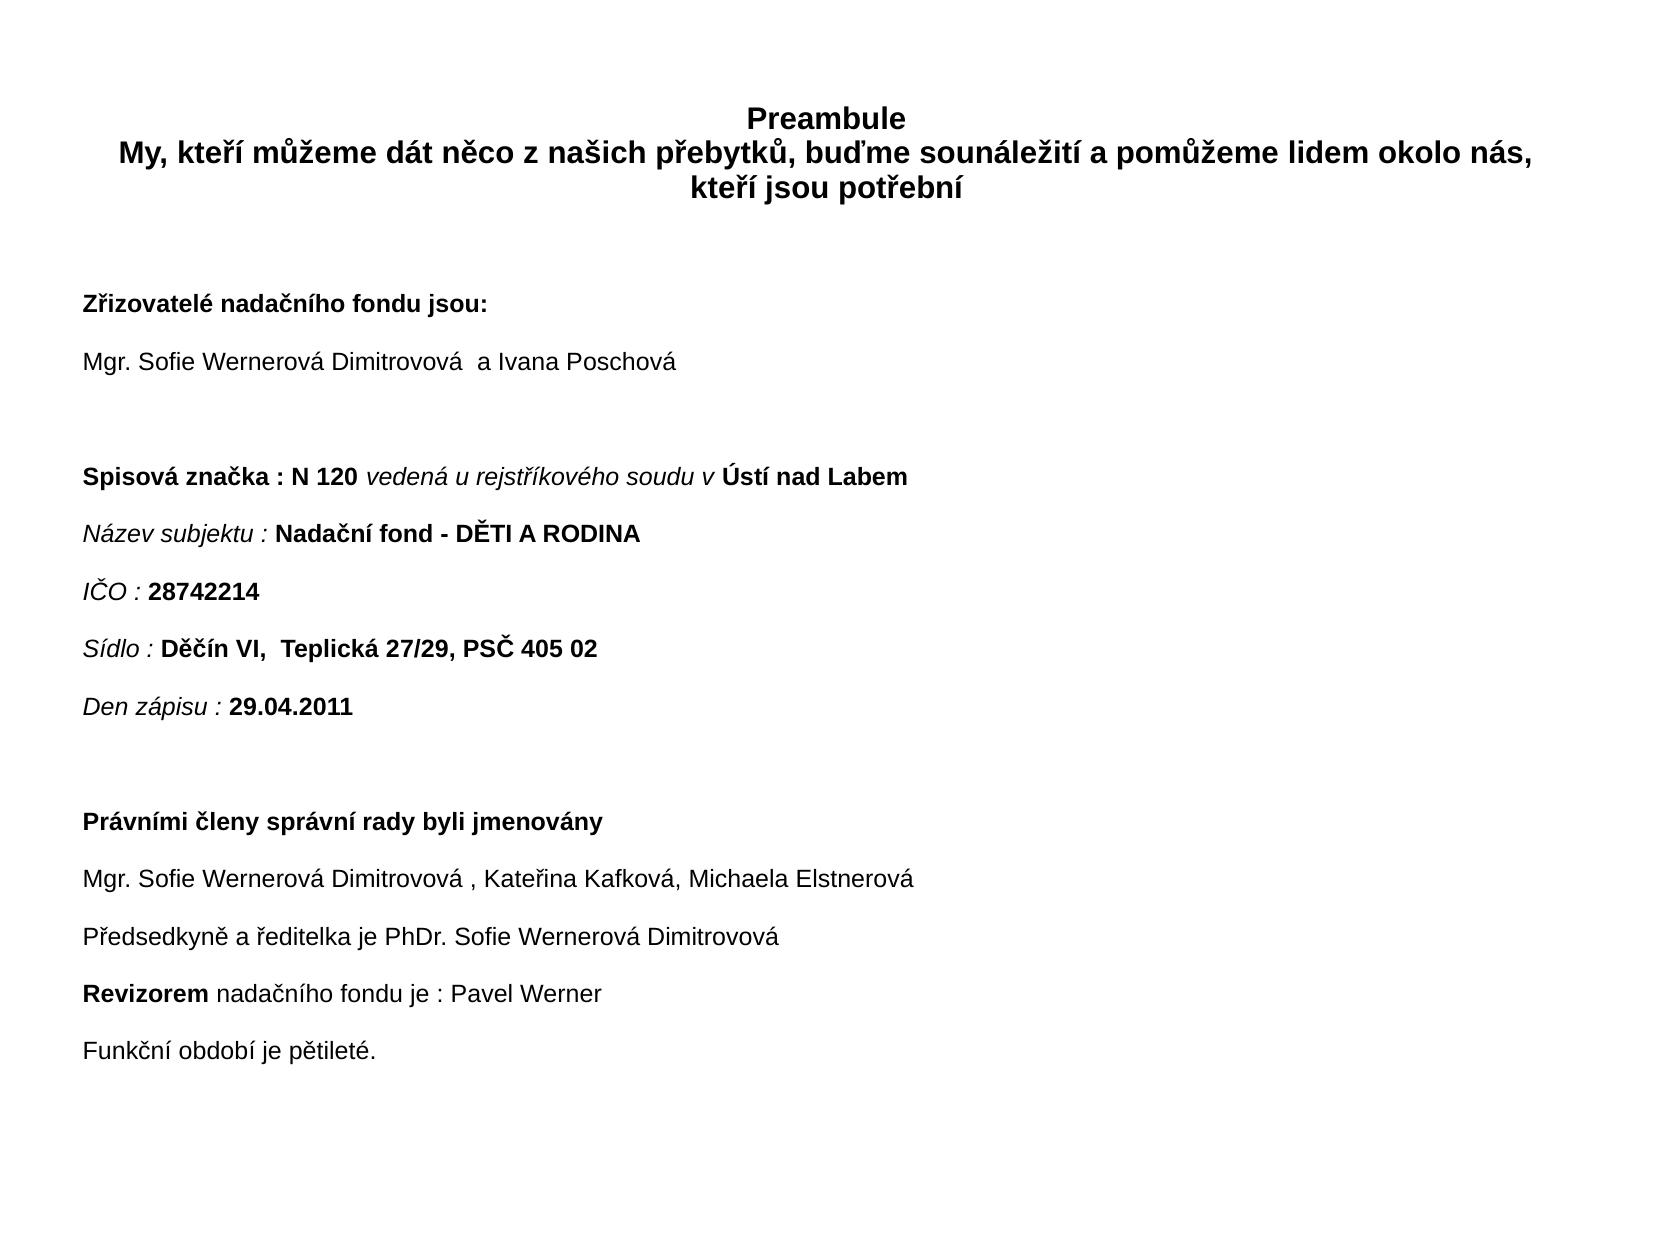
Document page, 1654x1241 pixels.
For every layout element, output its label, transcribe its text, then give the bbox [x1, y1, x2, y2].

title Preambule My, kteří můžeme dát něco z našich přebytků, buďme sounáležití a pomůžeme lidem okolo nás, kteří jsou potřební [82, 49, 1571, 257]
list Zřizovatelé nadačního fondu jsou: Mgr. Sofie Wernerová Dimitrovová a Ivana Poschová Spisová značka : N 120 vedená u rejstříkového soudu v Ústí nad Labem Název subjektu : Nadační fond - DĚTI A RODINA IČO : 28742214 Sídlo : Děčín VI, Teplická 27/29, PSČ 405 02 Den zápisu : 29.04.2011 Právními členy správní rady byli jmenovány Mgr. Sofie Wernerová Dimitrovová , Kateřina Kafková, Michaela Elstnerová Předsedkyně a ředitelka je PhDr. Sofie Wernerová Dimitrovová Revizorem nadačního fondu je : Pavel Werner Funkční období je pětileté. [82, 290, 1571, 1109]
